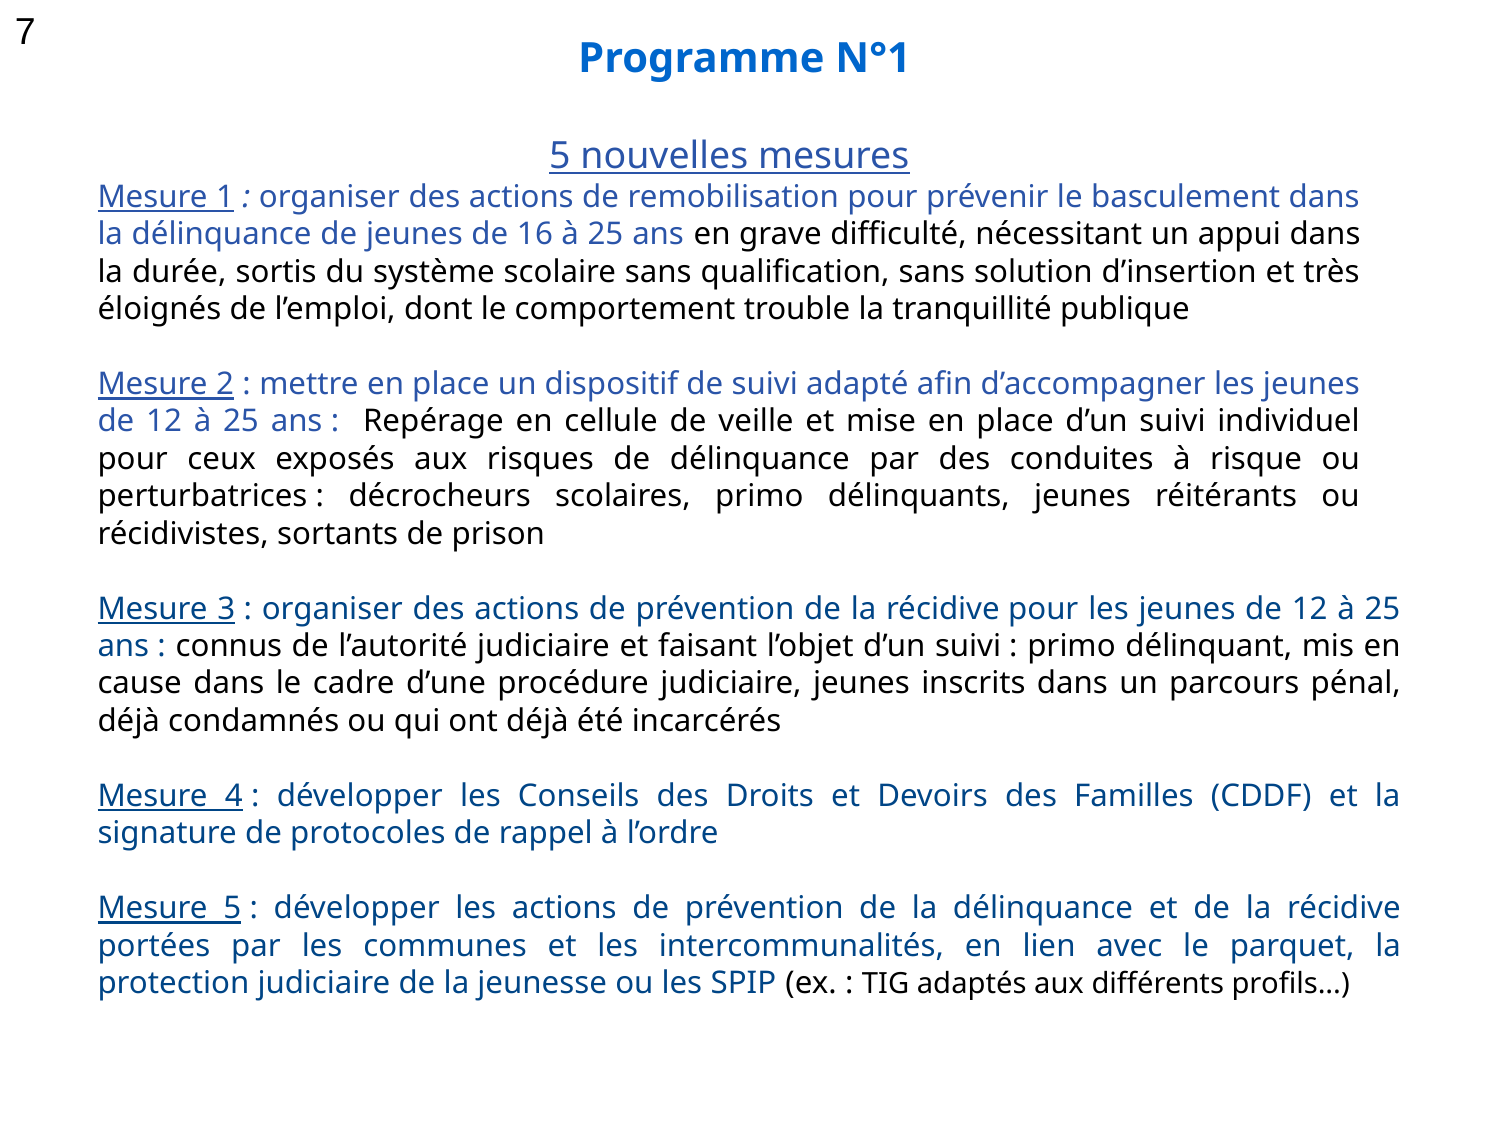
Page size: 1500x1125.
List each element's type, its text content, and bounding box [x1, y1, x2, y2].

text_box <numéro> [0, 0, 1500, 1125]
